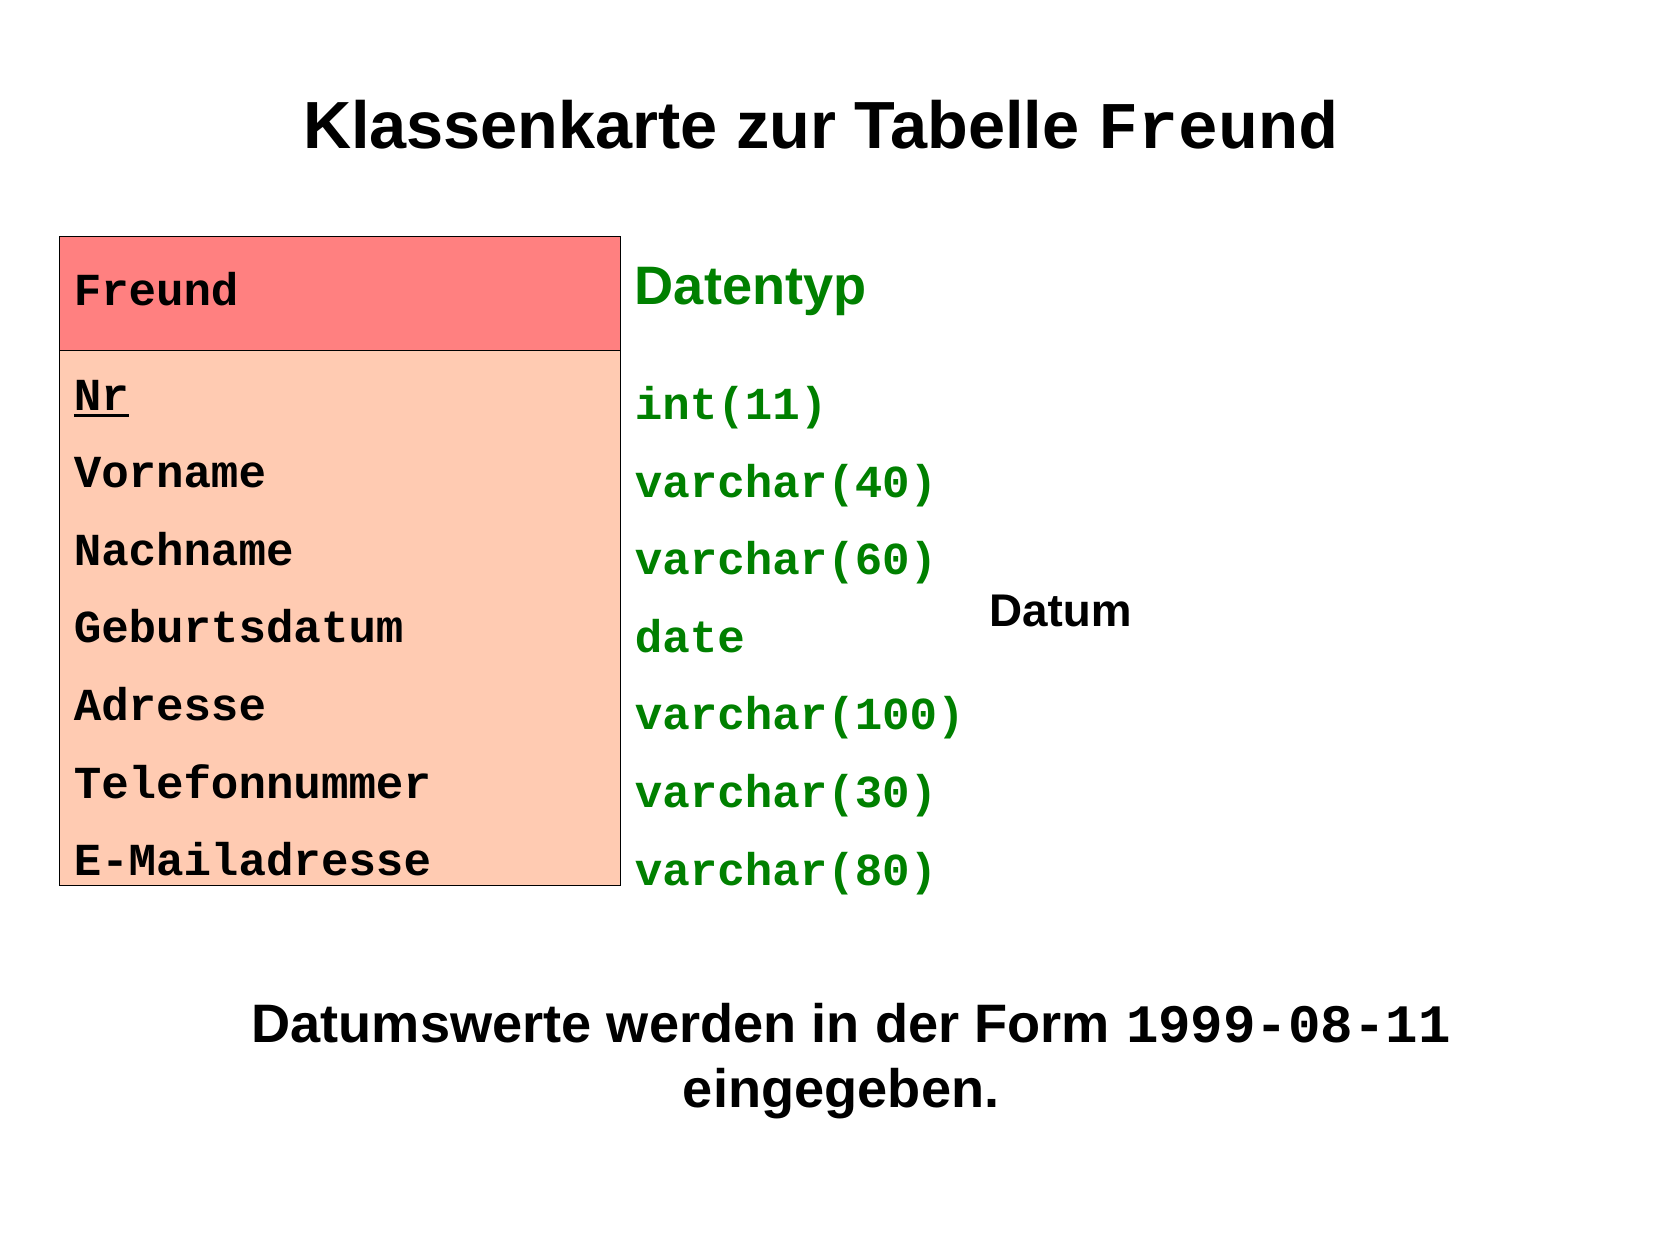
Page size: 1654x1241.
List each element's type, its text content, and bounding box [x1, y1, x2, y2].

text_box Freund [59, 236, 621, 350]
text_box Datum [974, 346, 1654, 728]
title Klassenkarte zur Tabelle Freund [76, 49, 1565, 207]
text_box Datumswerte werden in der Form 1999-08-11 eingegeben. [59, 986, 1625, 1130]
text_box int(11) varchar(40) varchar(60) date varchar(100) varchar(30) varchar(80) [620, 348, 1004, 881]
text_box Nr Vorname Nachname Geburtsdatum Adresse Telefonnummer E-Mailadresse [59, 350, 621, 886]
text_box Datentyp [621, 247, 916, 325]
